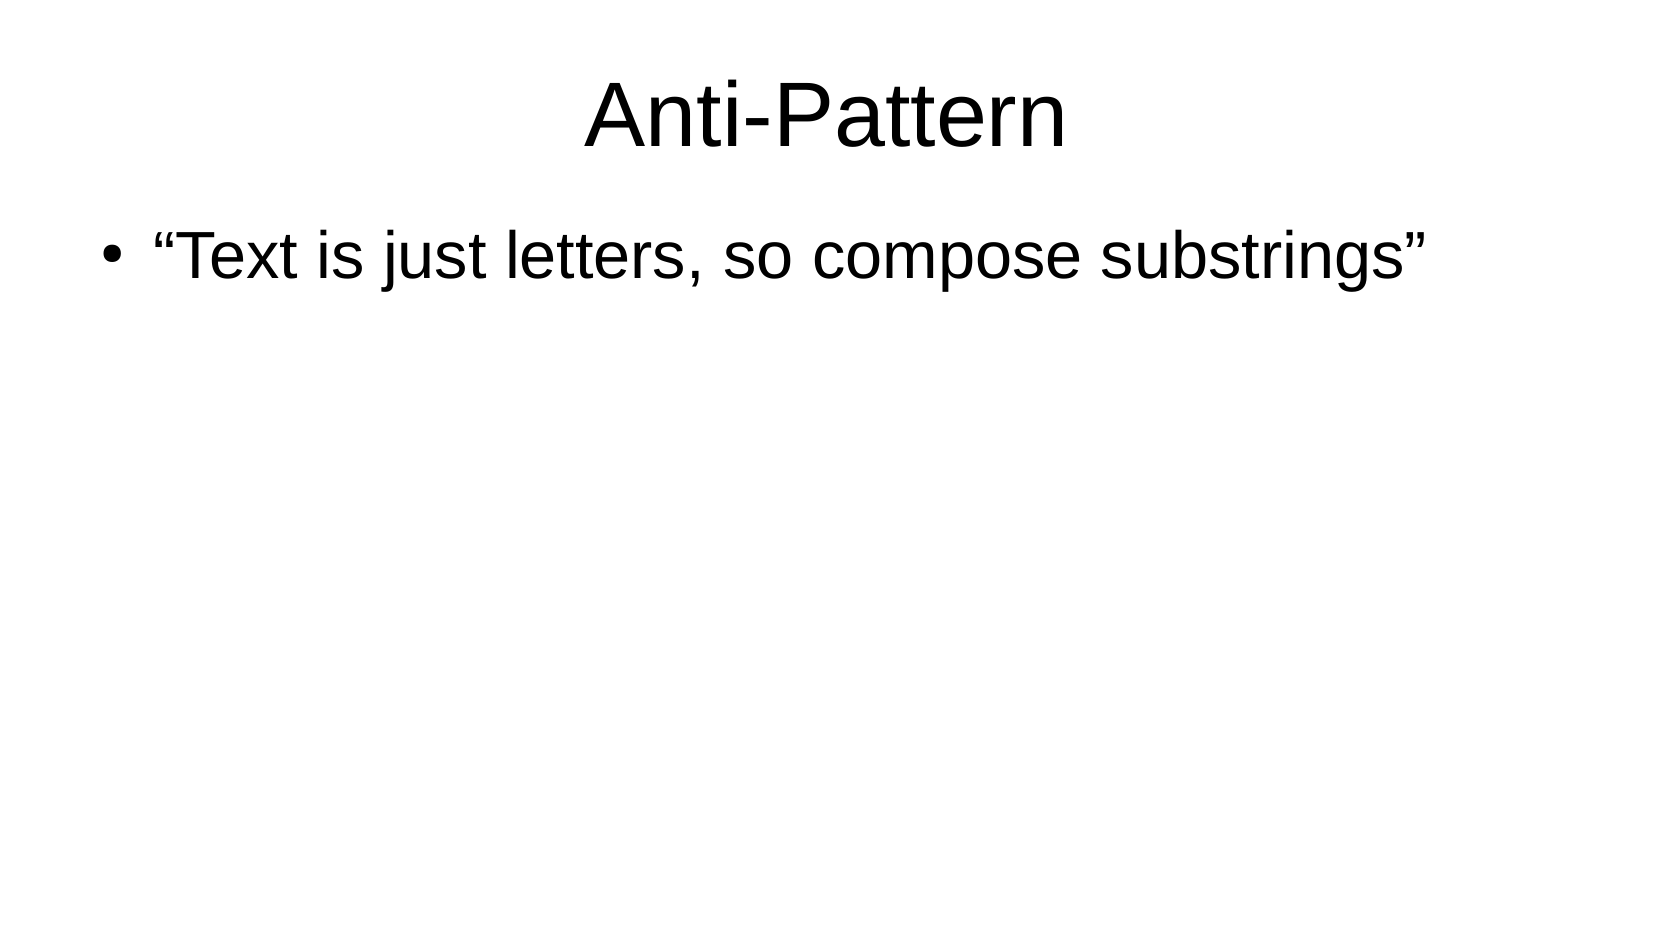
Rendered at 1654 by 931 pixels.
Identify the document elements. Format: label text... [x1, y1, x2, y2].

list “Text is just letters, so compose substrings” [82, 217, 1571, 901]
title Anti-Pattern [82, 37, 1571, 193]
